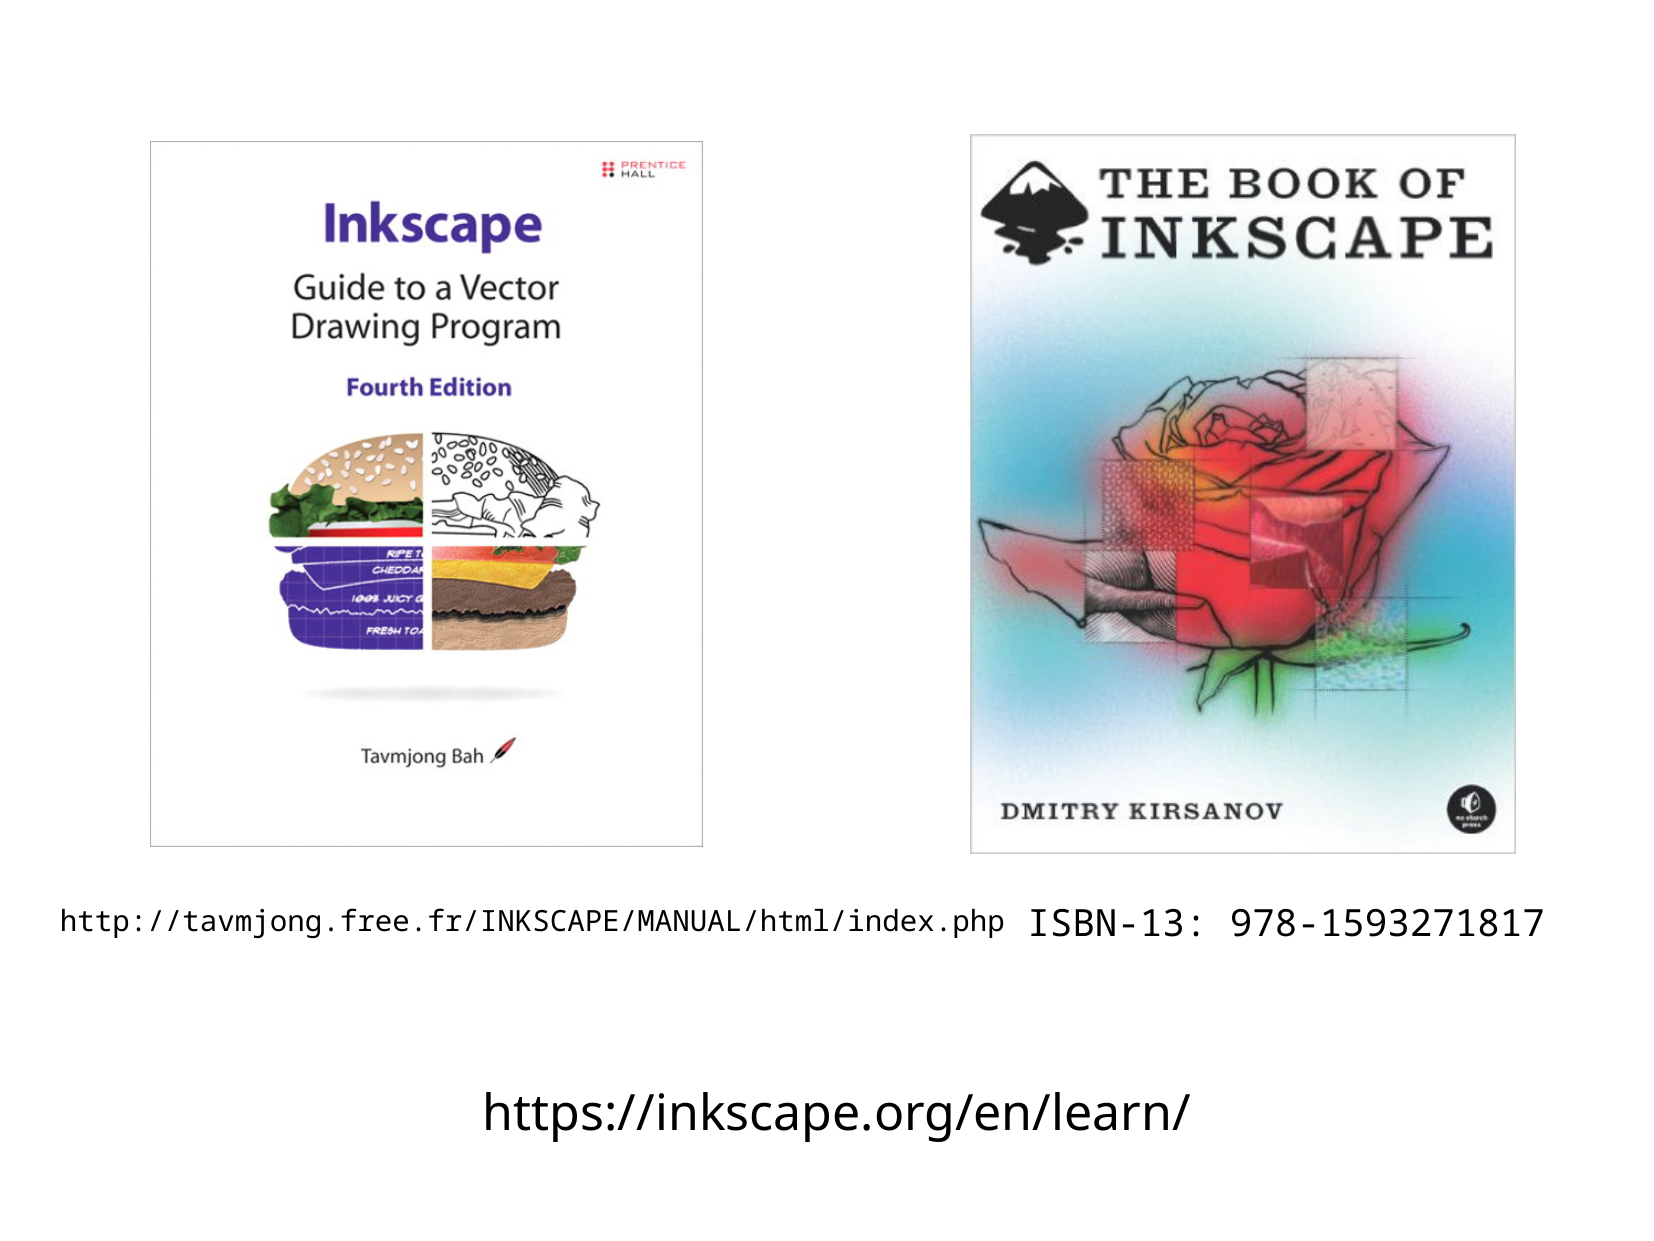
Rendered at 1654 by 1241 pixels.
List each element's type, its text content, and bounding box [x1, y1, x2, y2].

text_box http://tavmjong.free.fr/INKSCAPE/MANUAL/html/index.php [45, 892, 872, 938]
picture [150, 141, 703, 847]
text_box ISBN-13: 978-1593271817 [990, 888, 1489, 942]
picture [970, 134, 1516, 854]
text_box https://inkscape.org/en/learn/ [468, 1069, 1186, 1141]
